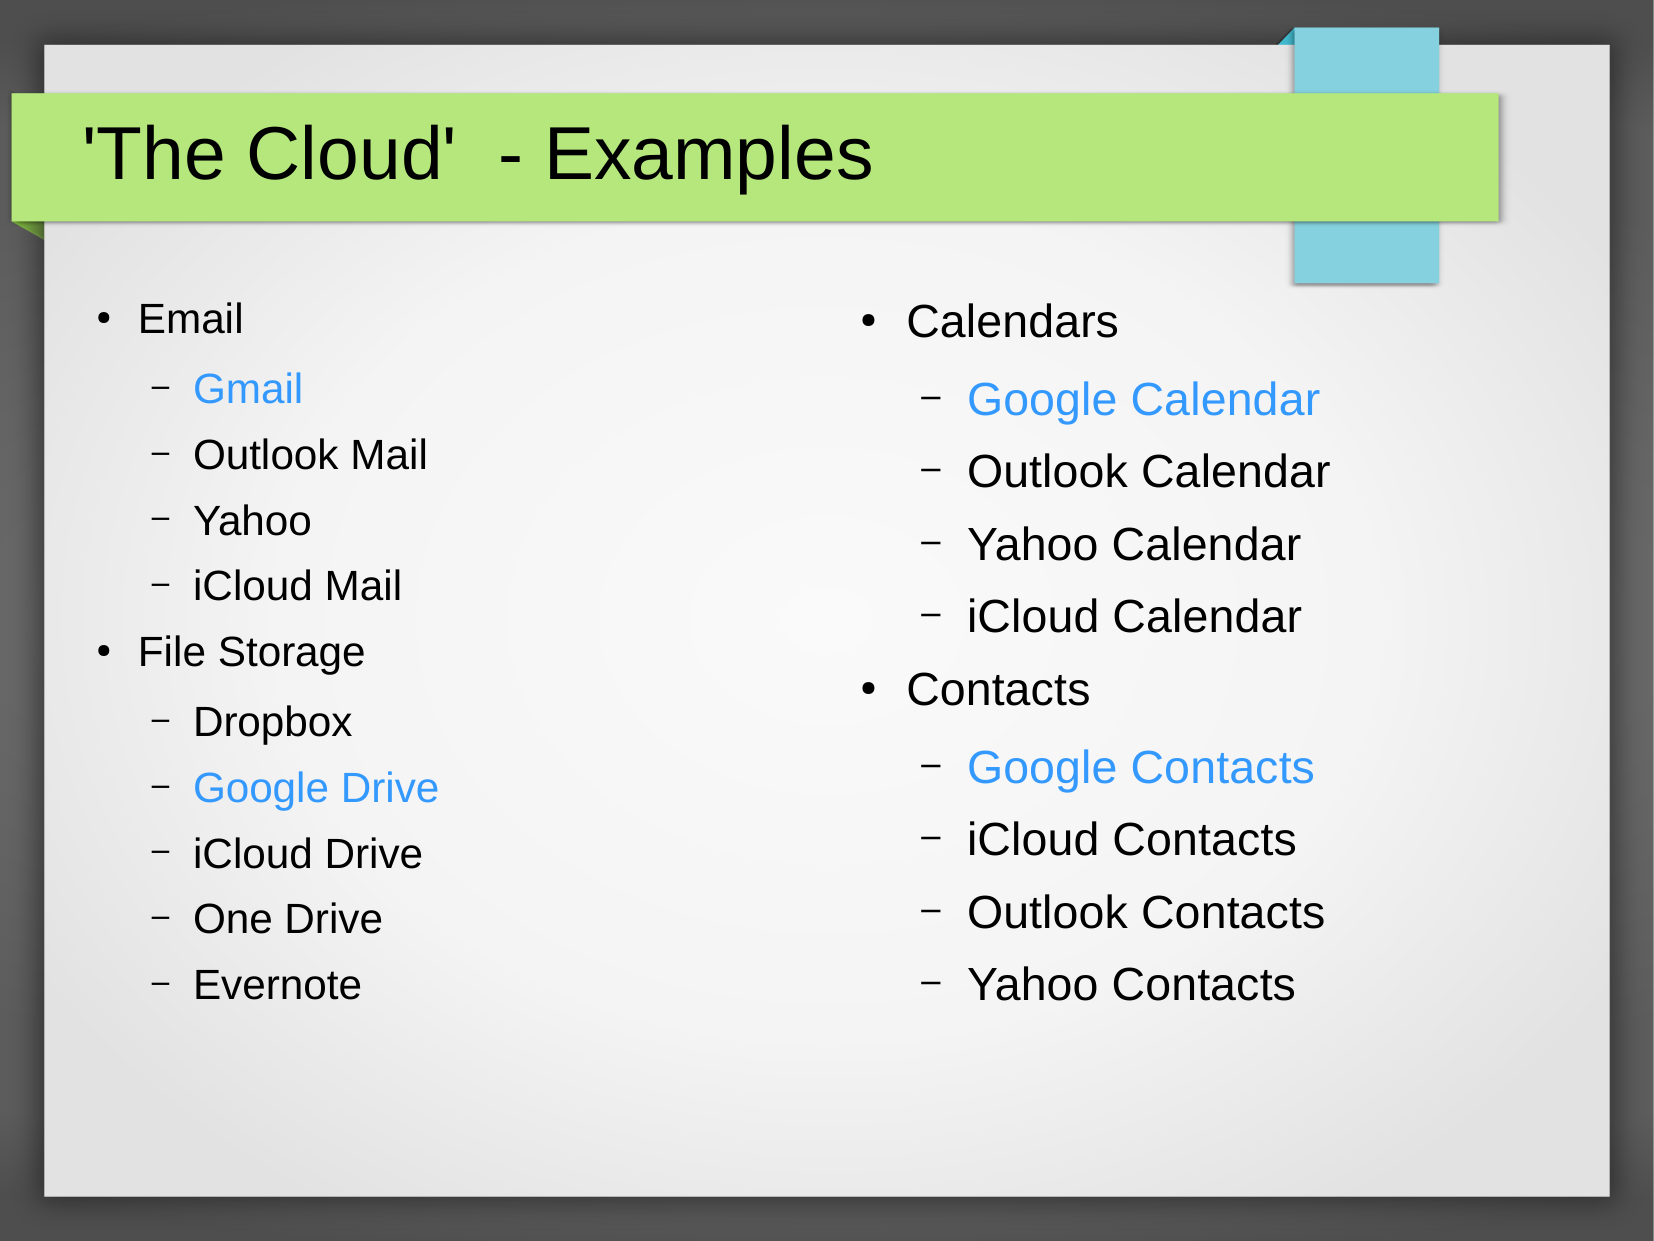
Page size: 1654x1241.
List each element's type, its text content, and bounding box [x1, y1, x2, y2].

list Email Gmail Outlook Mail Yahoo iCloud Mail File Storage Dropbox Google Drive iCloud Drive One Drive Evernote [82, 295, 809, 1015]
list Calendars Google Calendar Outlook Calendar Yahoo Calendar iCloud Calendar Contacts Google Contacts iCloud Contacts Outlook Contacts Yahoo Contacts [845, 295, 1572, 1015]
picture [0, 0, 1654, 1241]
title 'The Cloud' - Examples [82, 94, 1264, 213]
